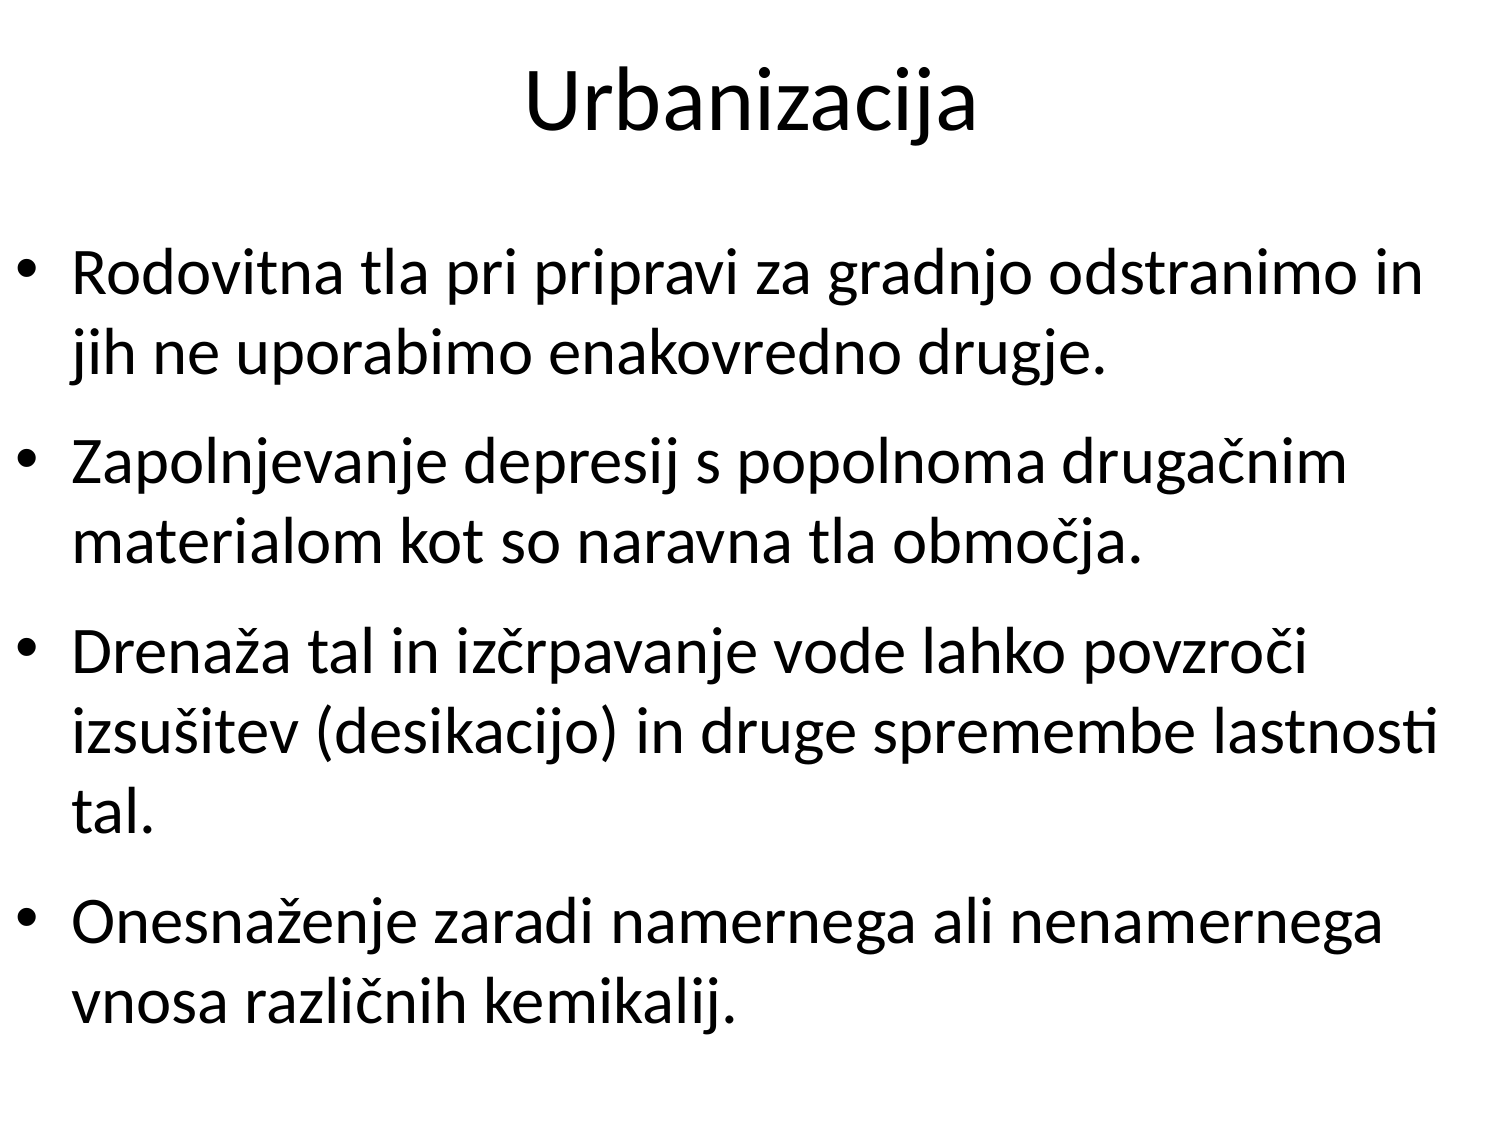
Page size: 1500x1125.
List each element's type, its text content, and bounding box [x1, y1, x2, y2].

list Rodovitna tla pri pripravi za gradnjo odstranimo in jih ne uporabimo enakovredno drugje. Zapolnjevanje depresij s popolnoma drugačnim materialom kot so naravna tla območja. Drenaža tal in izčrpavanje vode lahko povzroči izsušitev (desikacijo) in druge spremembe lastnosti tal. Onesnaženje zaradi namernega ali nenamernega vnosa različnih kemikalij. [0, 219, 1471, 1125]
title Urbanizacija [76, 0, 1427, 188]
